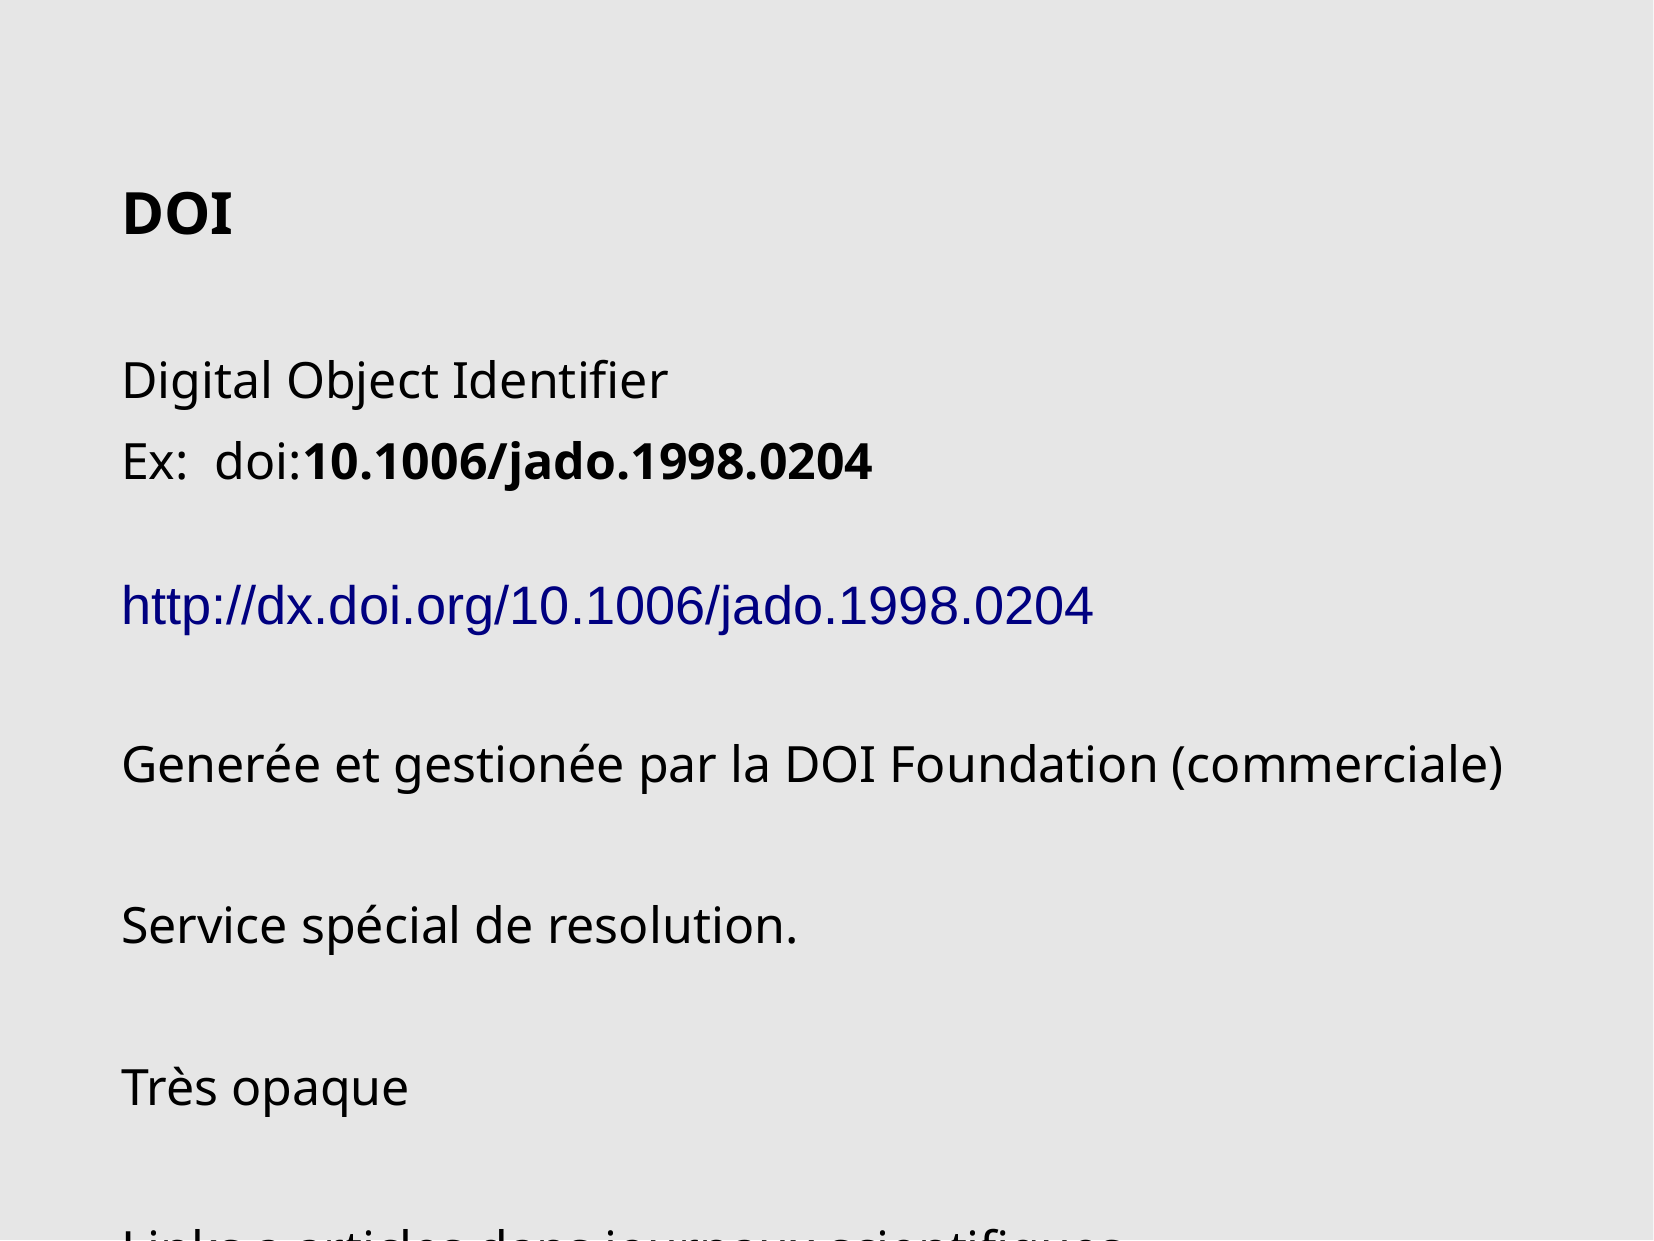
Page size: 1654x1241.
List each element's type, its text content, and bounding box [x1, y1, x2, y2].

text_box DOI Digital Object Identifier Ex: doi:10.1006/jado.1998.0204 http://dx.doi.org/10.1006/jado.1998.0204 Generée et gestionée par la DOI Foundation (commerciale) Service spécial de resolution. Très opaque Links a articles dans journaux scientifiques [106, 165, 1563, 1155]
